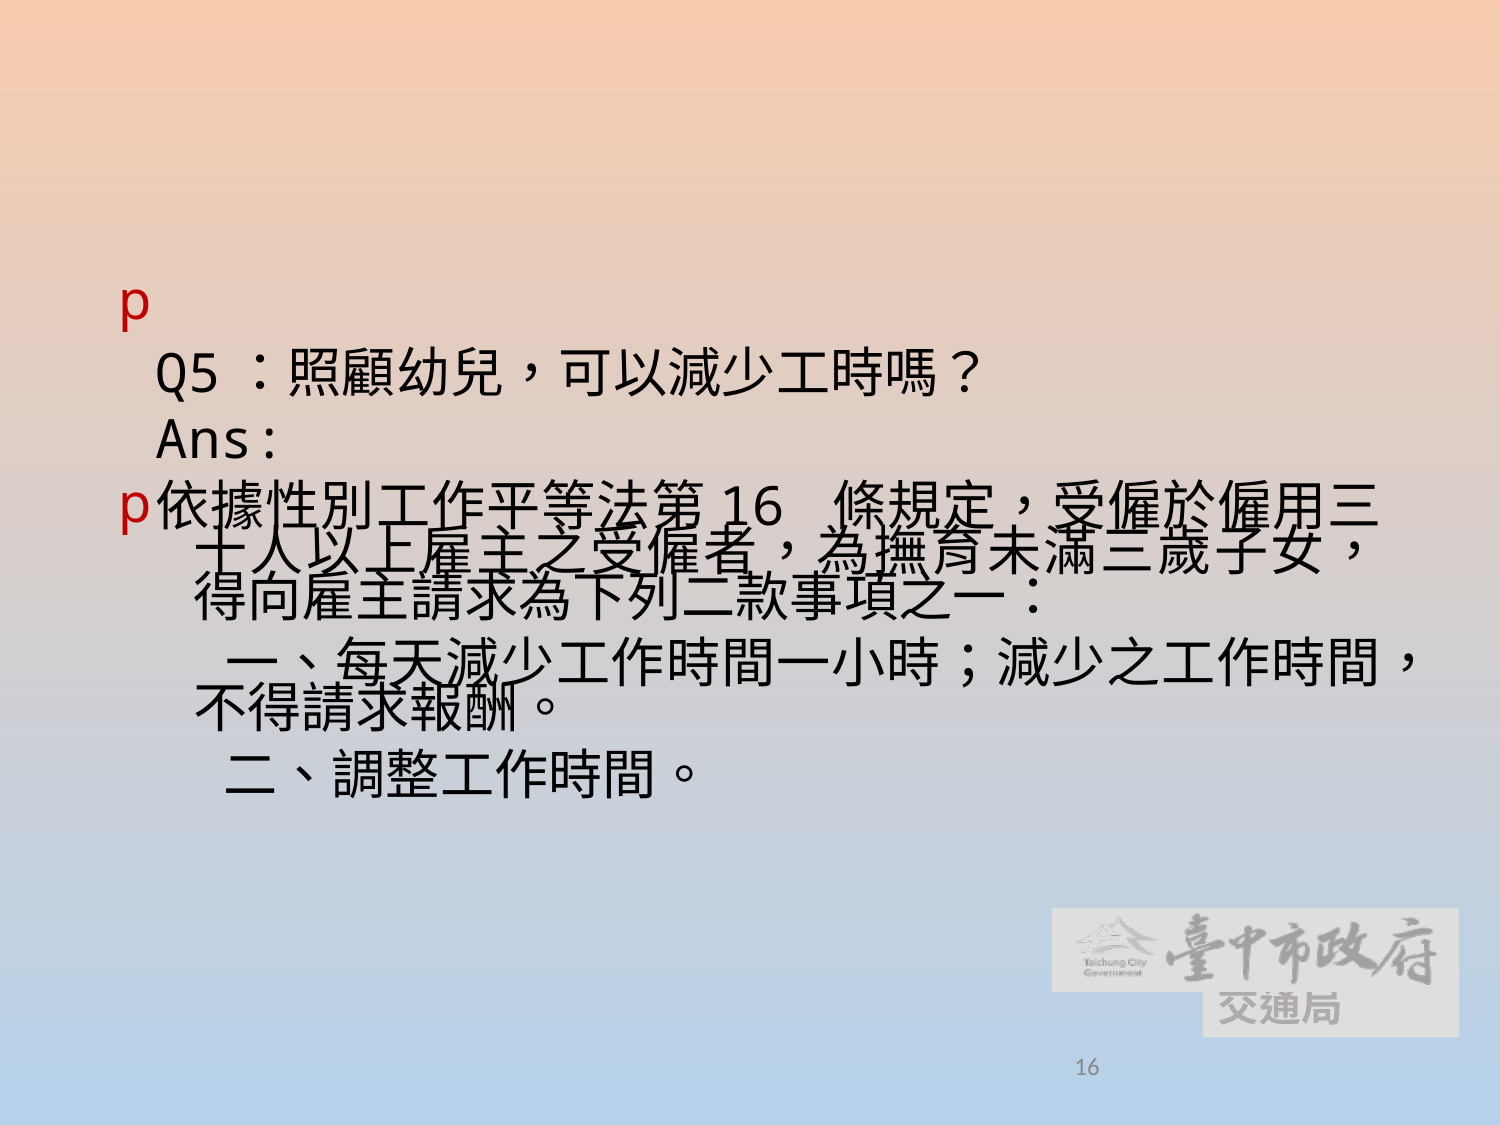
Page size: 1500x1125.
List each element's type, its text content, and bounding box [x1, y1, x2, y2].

list Q5：照顧幼兒，可以減少工時嗎？ Ans: 依據性別工作平等法第16 條規定，受僱於僱用三十人以上雇主之受僱者，為撫育未滿三歲子女，得向雇主請求為下列二款事項之一： 一、每天減少工作時間一小時；減少之工作時間，不得請求報酬。 二、調整工作時間。 [103, 253, 1397, 826]
text_box 16 [1059, 1042, 1397, 1087]
